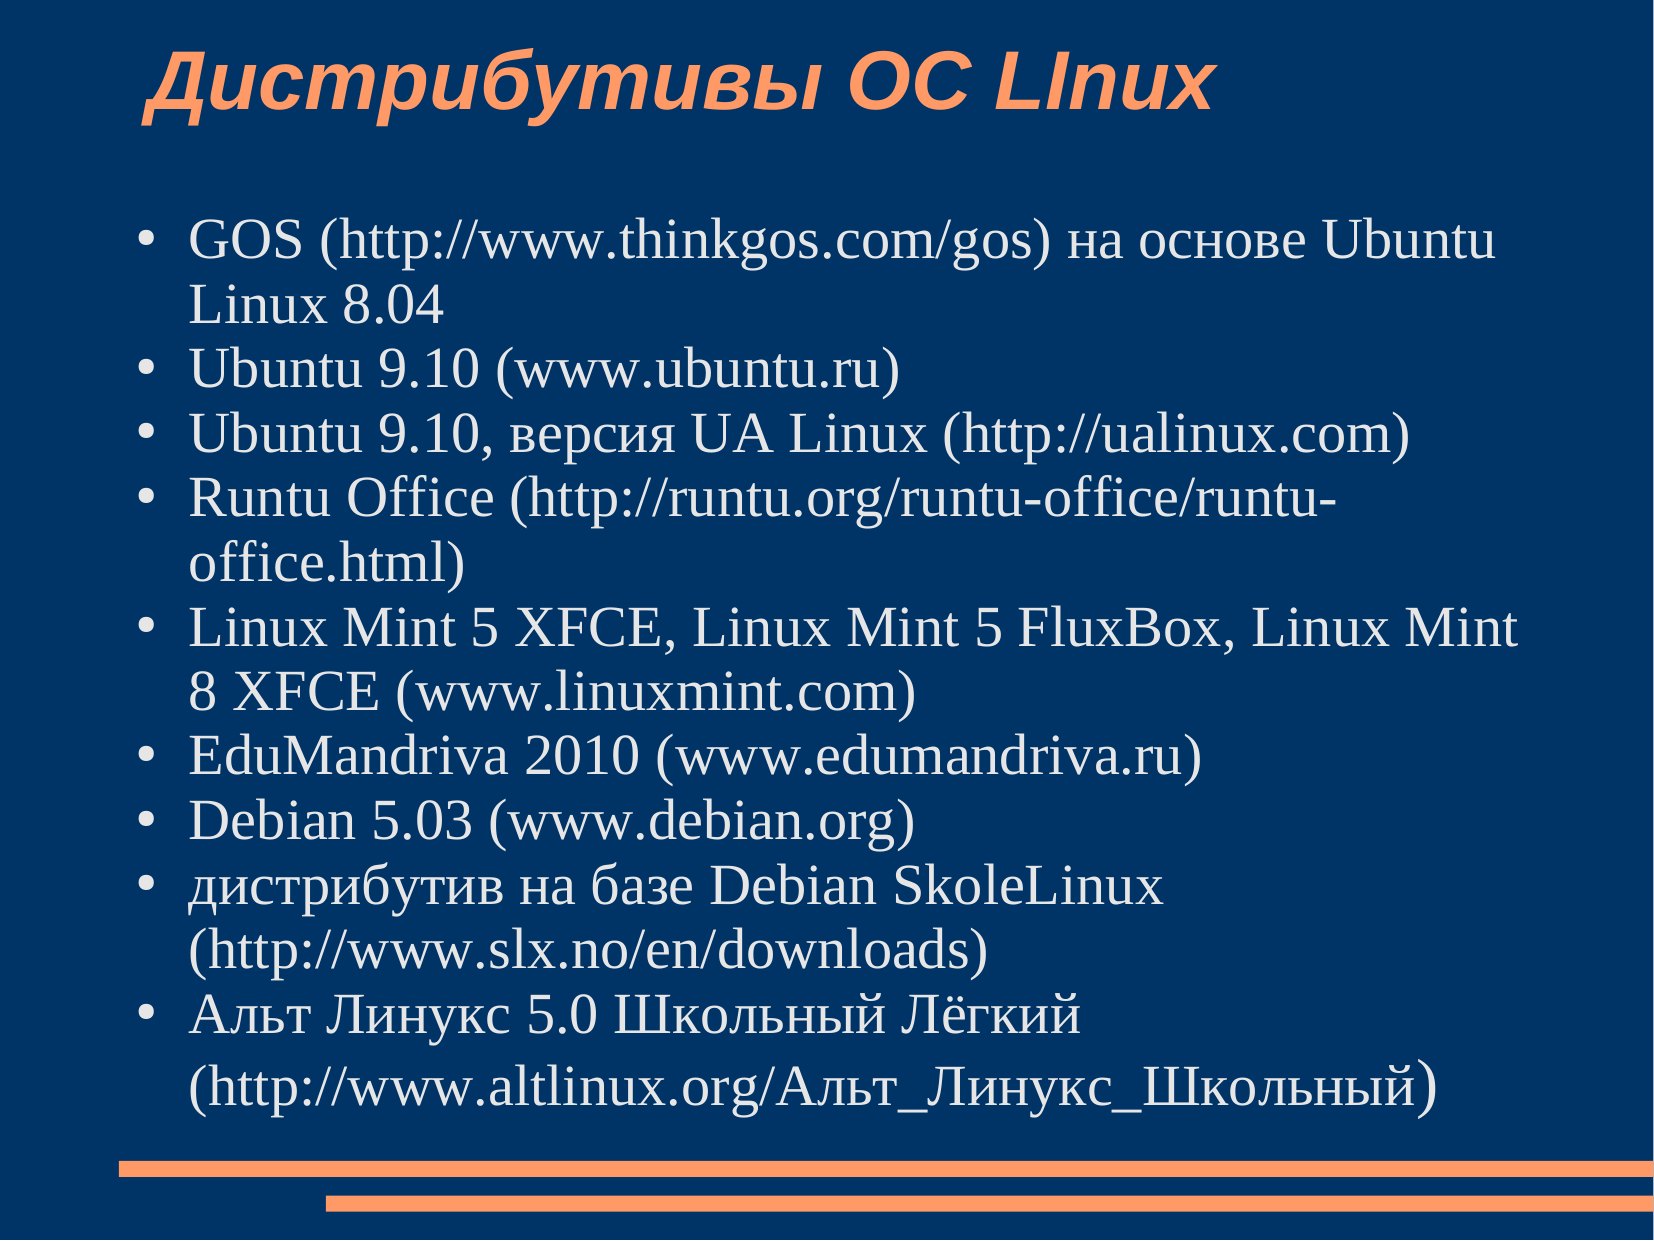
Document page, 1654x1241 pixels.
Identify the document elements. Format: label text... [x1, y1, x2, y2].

list GOS (http://www.thinkgos.com/gos) на основе Ubuntu Linux 8.04 Ubuntu 9.10 (www.ubuntu.ru) Ubuntu 9.10, версия UA Linux (http://ualinux.com) Runtu Office (http://runtu.org/runtu-office/runtu-office.html) Linux Mint 5 XFCE, Linux Mint 5 FluxBox, Linux Mint 8 XFCE (www.linuxmint.com) EduMandriva 2010 (www.edumandriva.ru) Debian 5.03 (www.debian.org) дистрибутив на базе Debian SkoleLinux (http://www.slx.no/en/downloads) Альт Линукс 5.0 Школьный Лёгкий (http://www.altlinux.org/Альт_Линукс_Школьный) [118, 206, 1558, 1133]
title Дистрибутивы ОС LInux [147, 0, 1560, 178]
